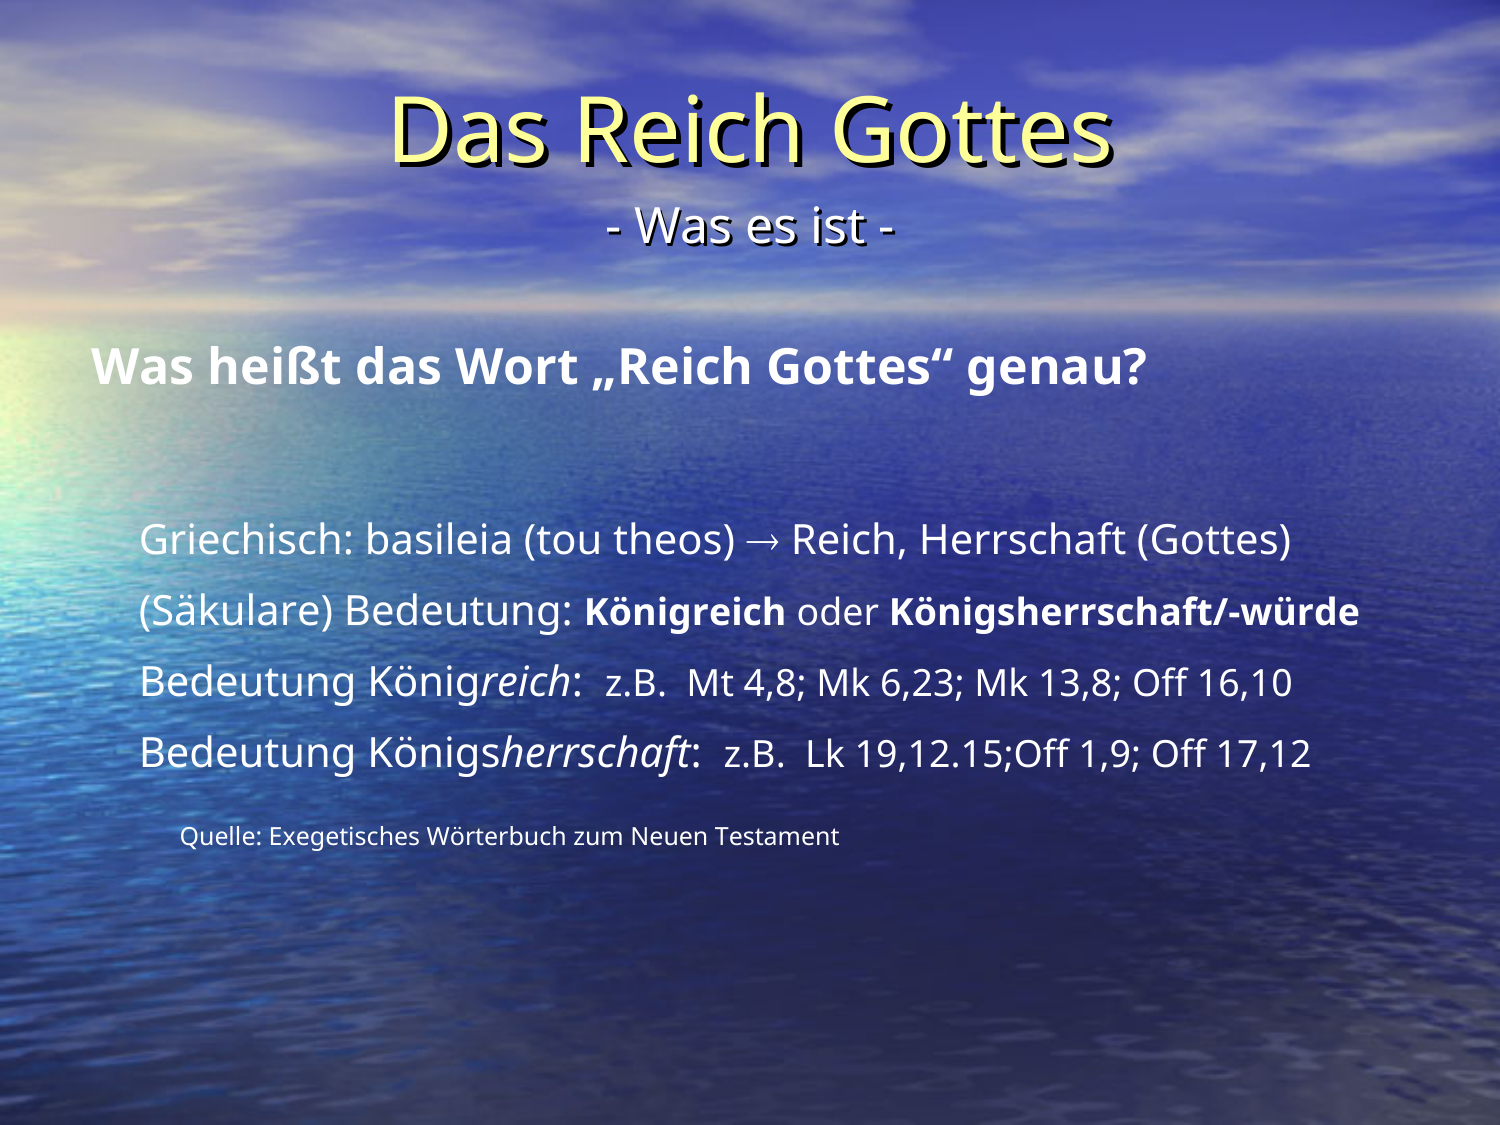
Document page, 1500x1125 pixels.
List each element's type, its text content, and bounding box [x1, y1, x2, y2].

picture [0, 0, 1500, 1125]
text_box Griechisch: basileia (tou theos)  Reich, Herrschaft (Gottes) [123, 515, 1365, 586]
text_box Bedeutung Königsherrschaft: z.B. Lk 19,12.15;Off 1,9; Off 17,12 [123, 727, 1388, 799]
title Das Reich Gottes - Was es ist - [75, 47, 1426, 276]
text_box (Säkulare) Bedeutung: Königreich oder Königsherrschaft/-würde [123, 586, 1436, 656]
text_box Bedeutung Königreich: z.B. Mt 4,8; Mk 6,23; Mk 13,8; Off 16,10 [123, 656, 1459, 728]
text_box Quelle: Exegetisches Wörterbuch zum Neuen Testament [164, 812, 856, 859]
text_box Was heißt das Wort „Reich Gottes“ genau? [76, 338, 1436, 421]
